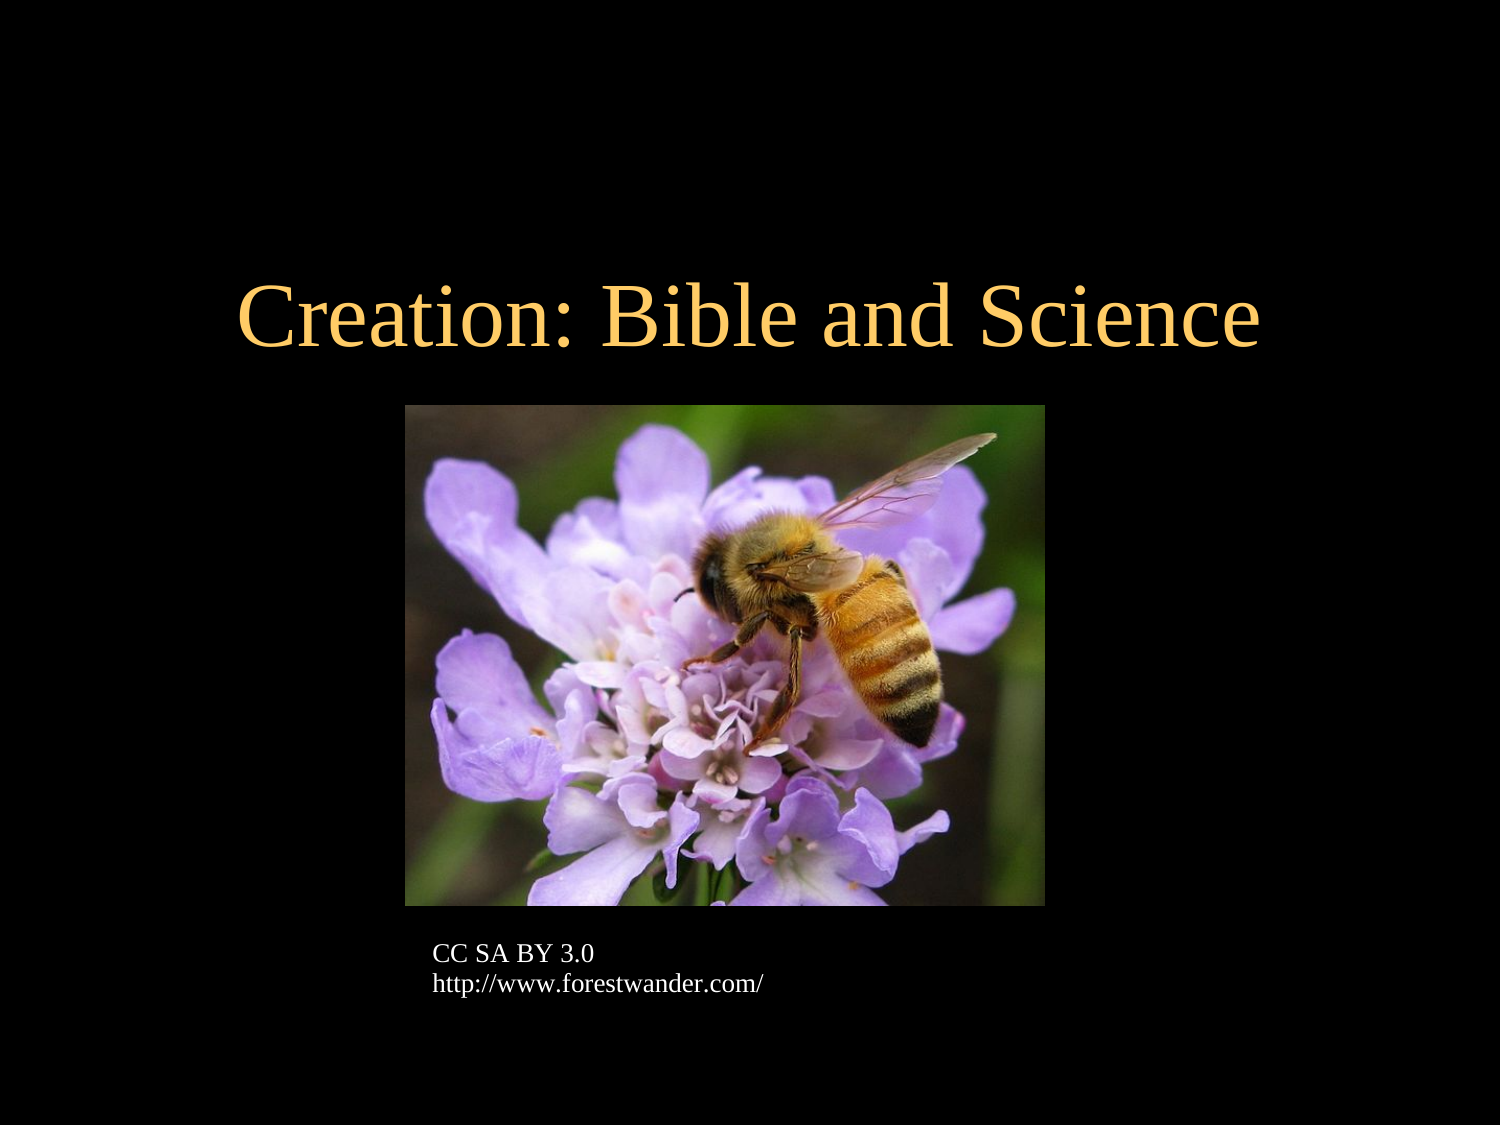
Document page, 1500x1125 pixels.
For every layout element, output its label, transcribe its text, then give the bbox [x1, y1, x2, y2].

title Creation: Bible and Science [112, 185, 1388, 374]
text_box CC SA BY 3.0 http://www.forestwander.com/ [417, 931, 793, 1006]
picture [405, 405, 1045, 906]
